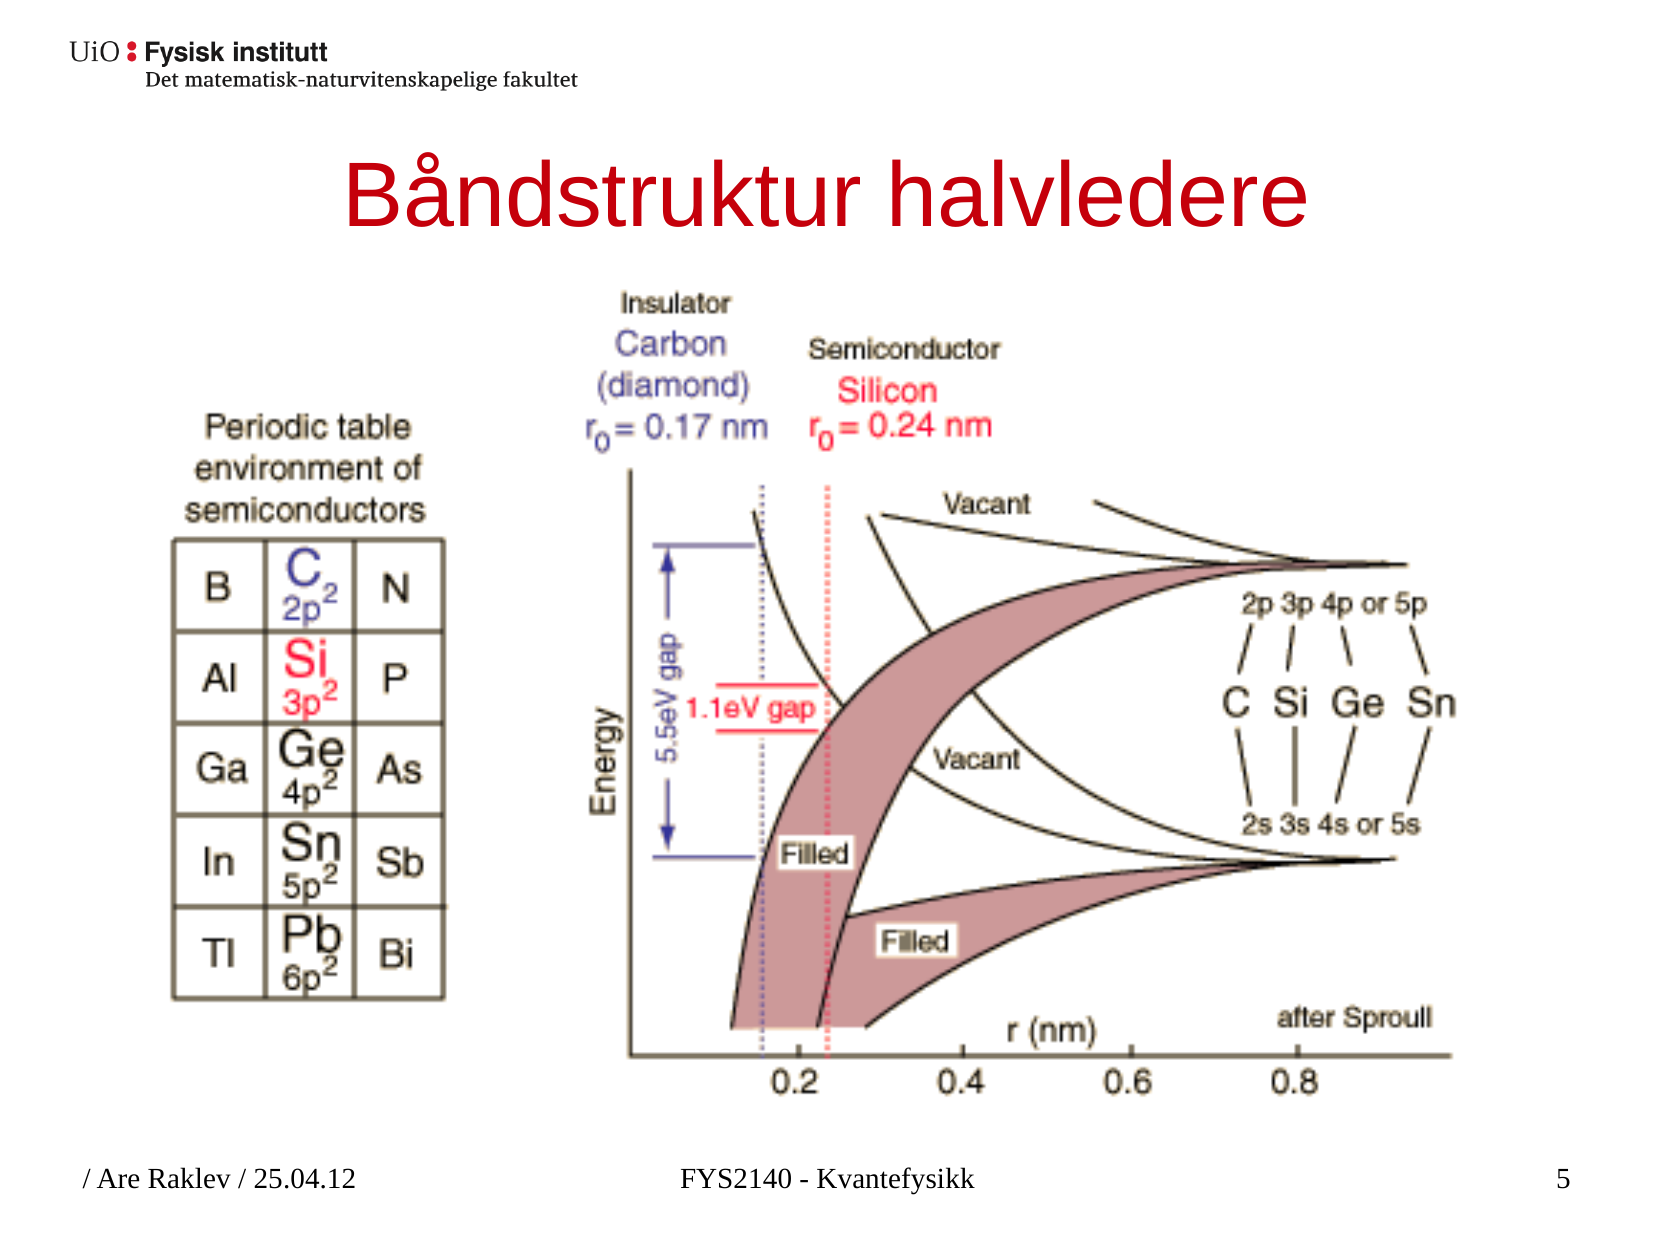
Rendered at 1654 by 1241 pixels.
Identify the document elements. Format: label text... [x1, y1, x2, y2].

picture [143, 274, 1488, 1120]
picture [68, 37, 581, 93]
title Båndstruktur halvledere [82, 90, 1571, 298]
